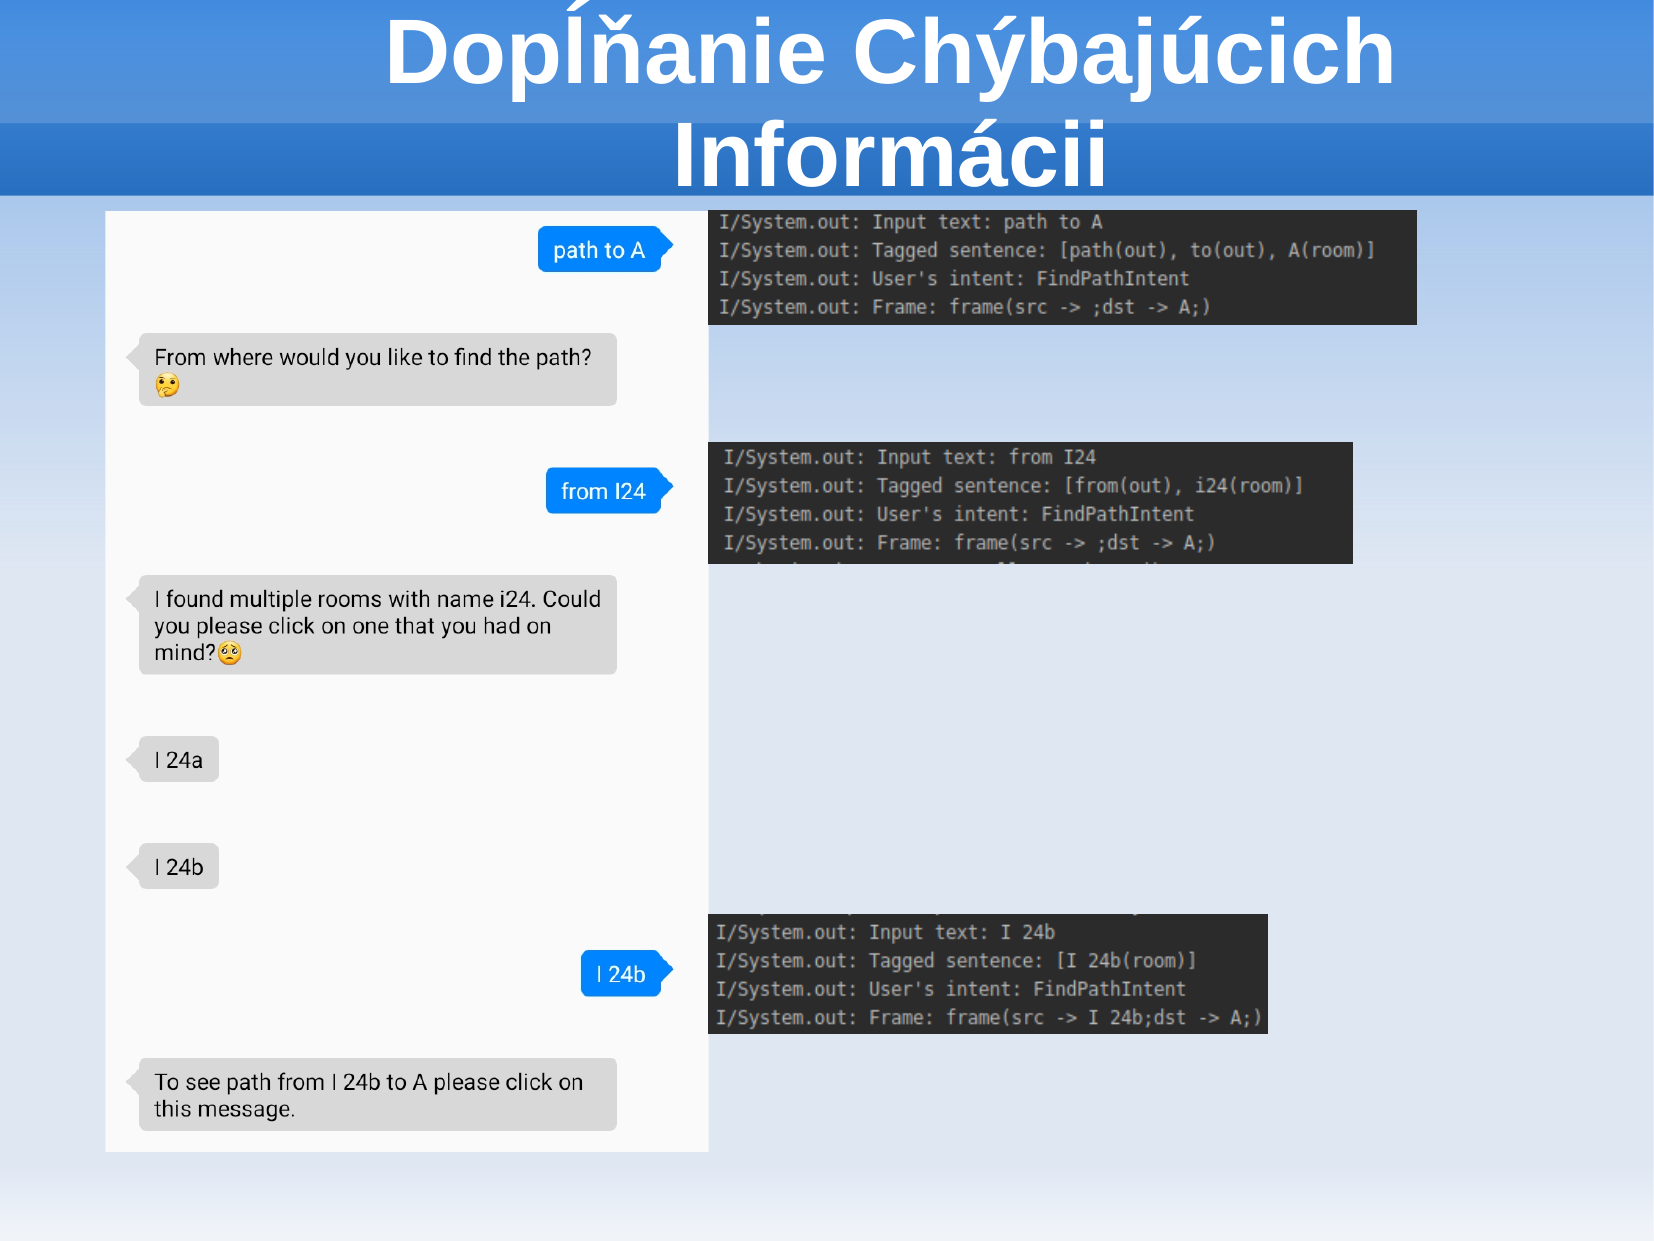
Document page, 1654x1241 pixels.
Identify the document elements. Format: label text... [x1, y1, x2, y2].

picture [0, 0, 1654, 1241]
title Dopĺňanie Chýbajúcich Informácii [76, 0, 1565, 208]
